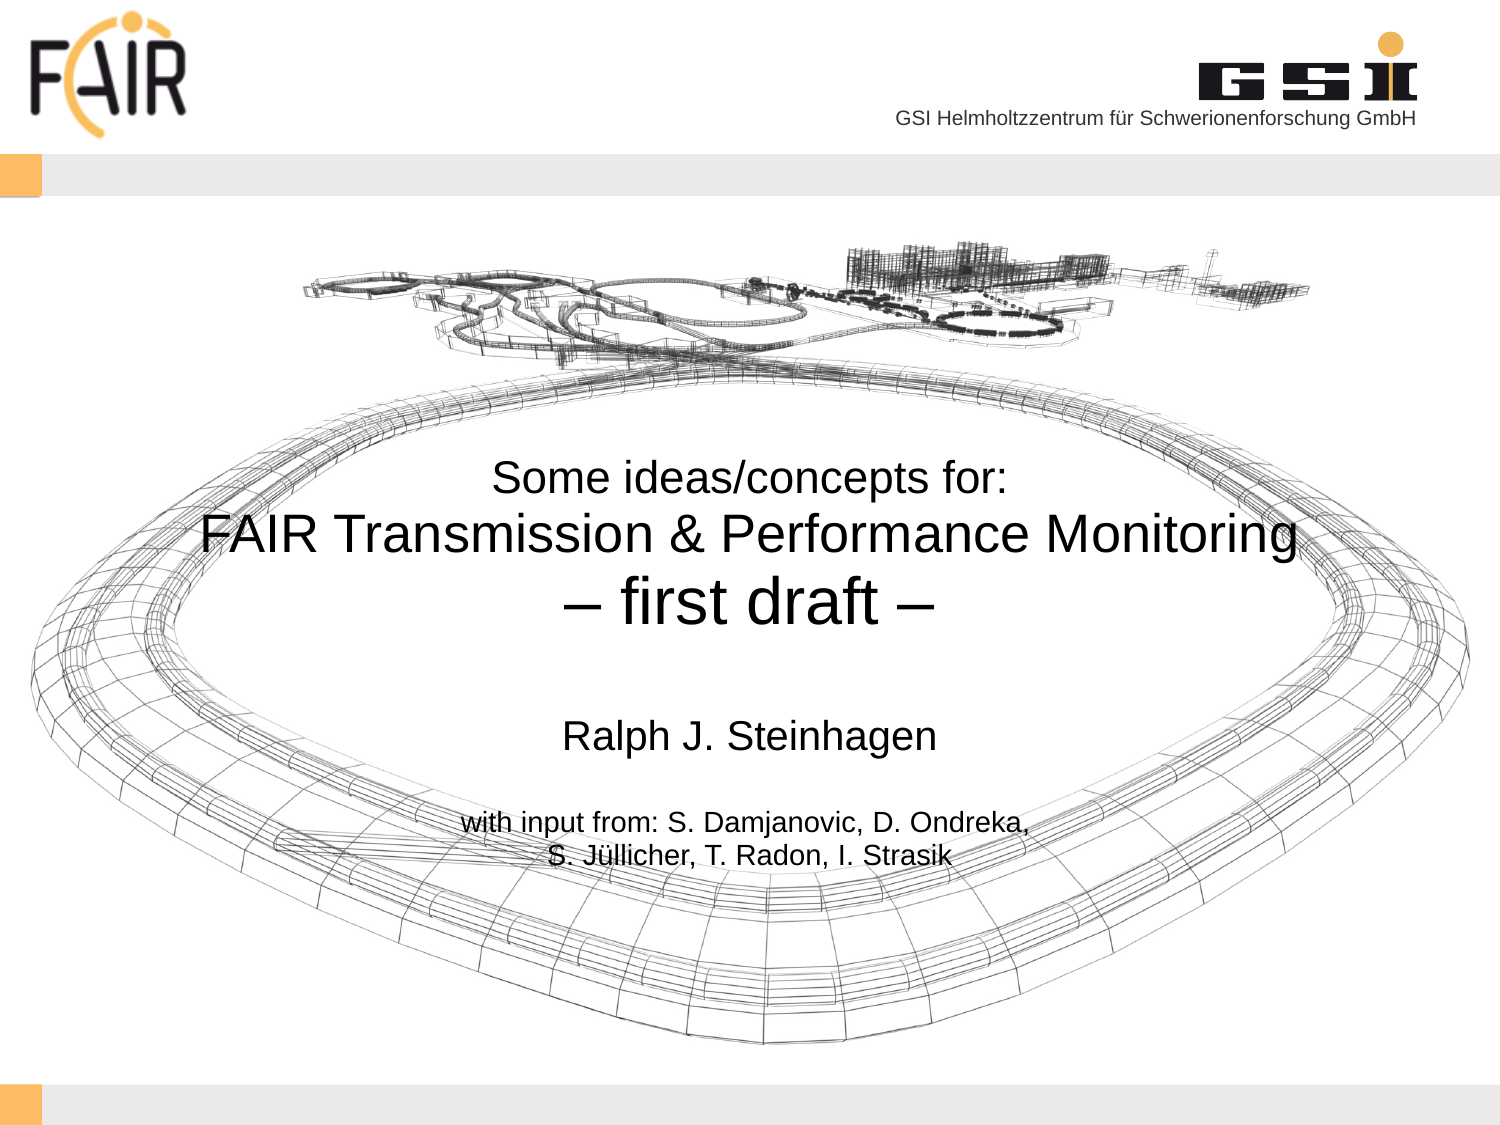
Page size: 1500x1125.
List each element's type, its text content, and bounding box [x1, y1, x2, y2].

picture [30, 9, 187, 141]
picture [1197, 29, 1419, 103]
picture [18, 232, 1483, 1062]
subtitle Some ideas/concepts for: FAIR Transmission & Performance Monitoring – first draft – Ralph J. Steinhagen with input from: S. Damjanovic, D. Ondreka, S. Jüllicher, T. Radon, I. Strasik [75, 243, 1425, 1052]
